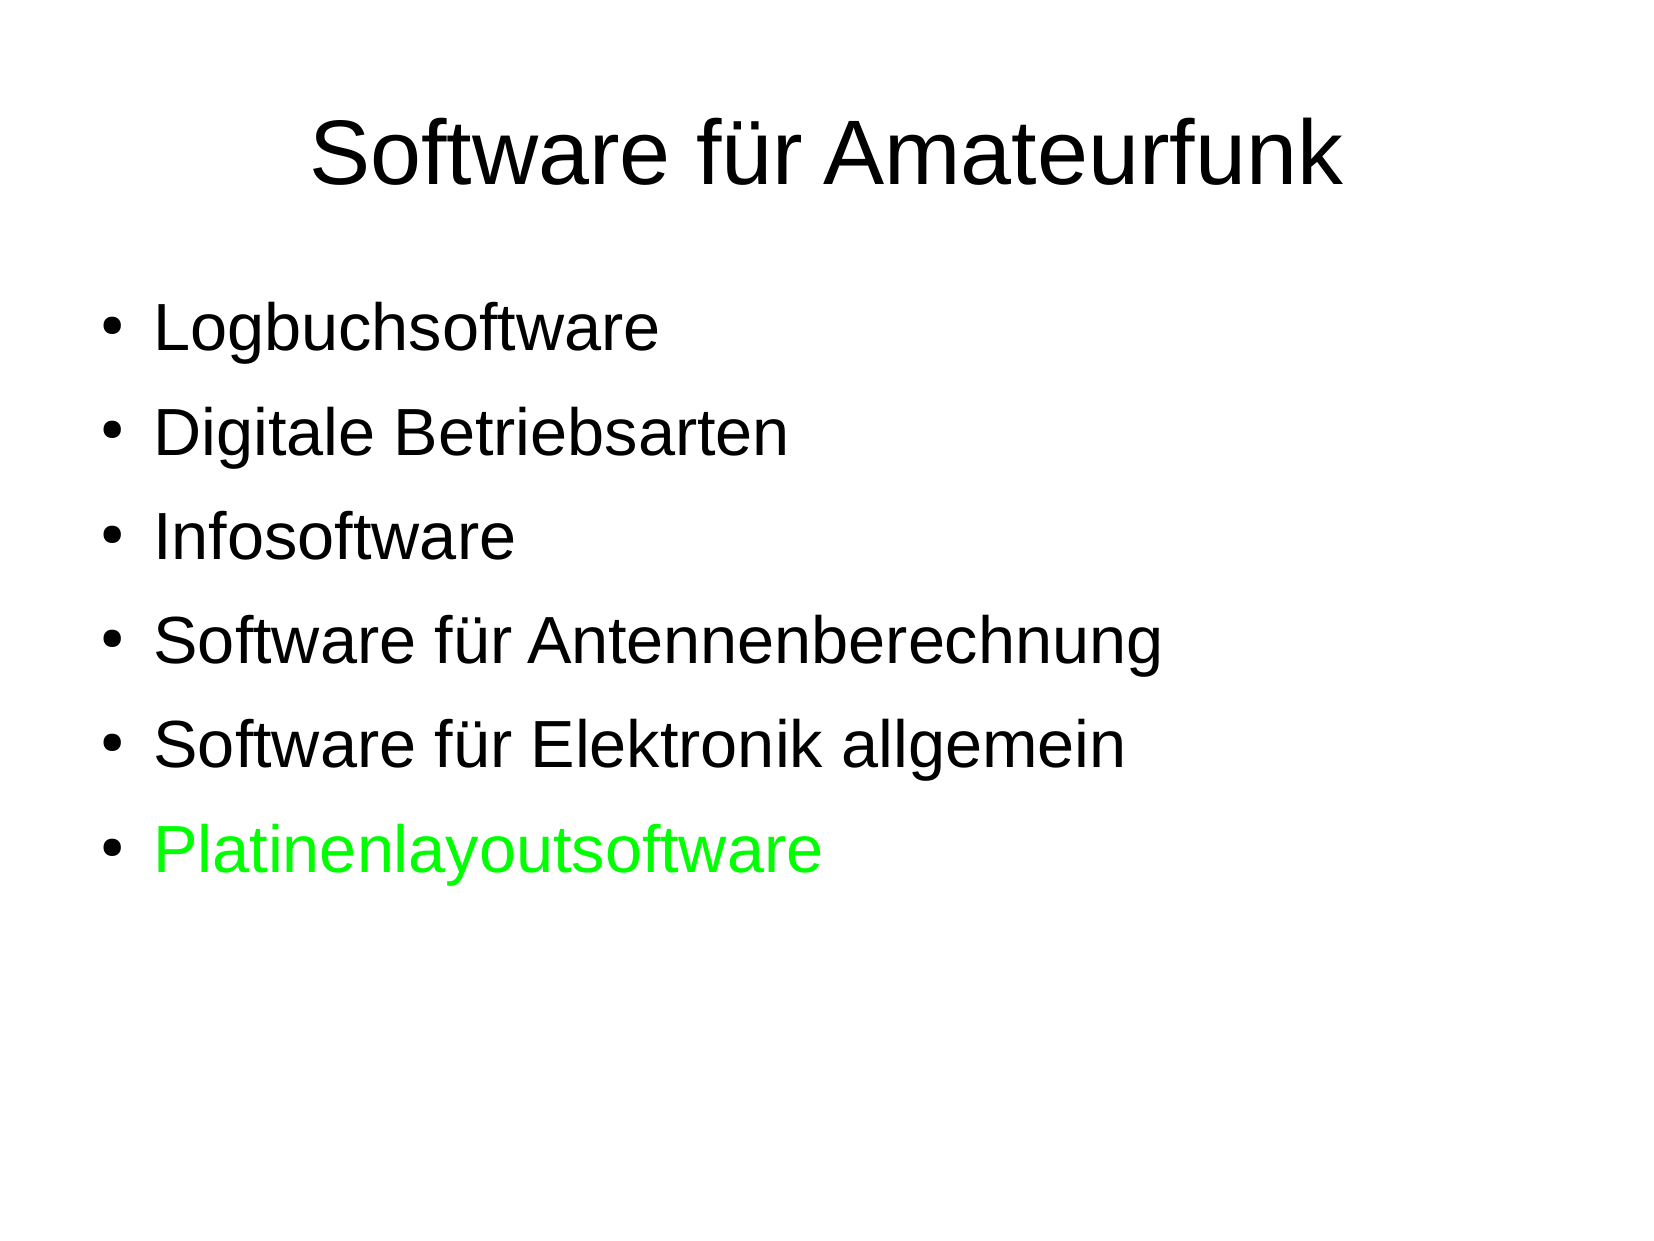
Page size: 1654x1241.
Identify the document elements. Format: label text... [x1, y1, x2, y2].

title Software für Amateurfunk [82, 49, 1571, 257]
list Logbuchsoftware Digitale Betriebsarten Infosoftware Software für Antennenberechnung Software für Elektronik allgemein Platinenlayoutsoftware [82, 290, 1571, 1010]
